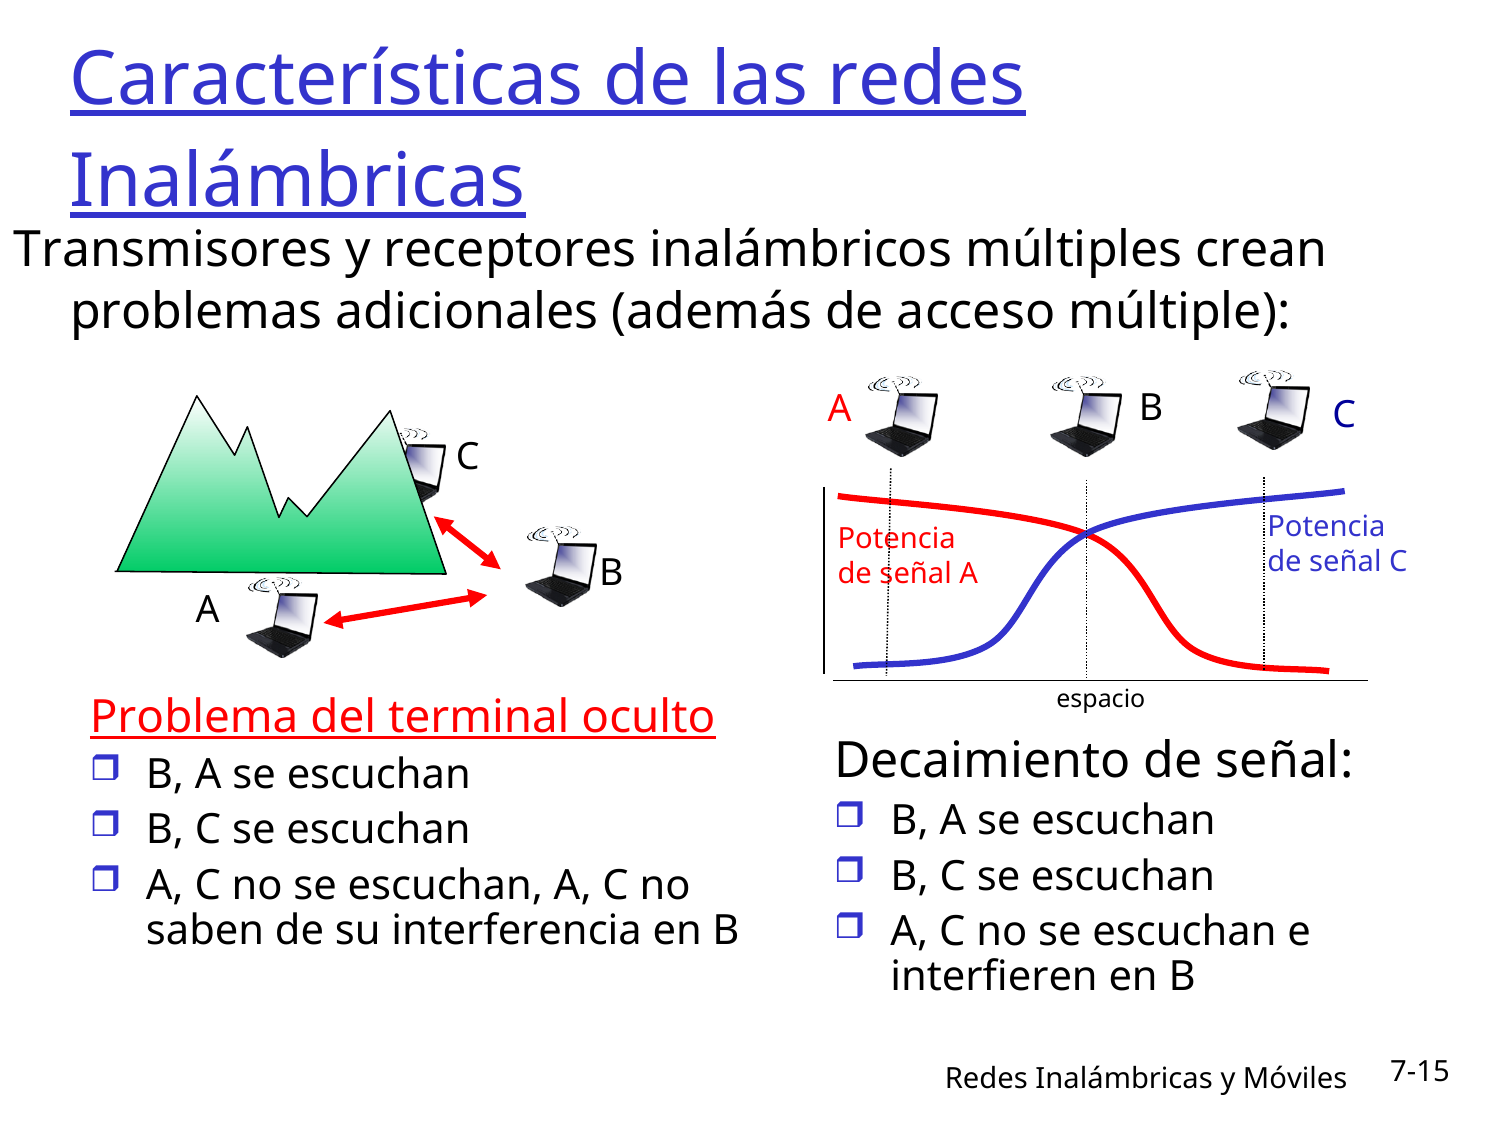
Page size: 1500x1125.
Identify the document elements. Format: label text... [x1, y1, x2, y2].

picture [1237, 368, 1310, 451]
text_box A [812, 375, 867, 437]
text_box Decaimiento de señal: B, A se escuchan B, C se escuchan A, C no se escuchan e interfieren en B [819, 727, 1500, 946]
picture [525, 524, 597, 607]
text_box Potencia de señal C [1252, 499, 1423, 586]
text_box B [596, 540, 639, 601]
picture [396, 426, 446, 509]
text_box espacio [1041, 674, 1161, 720]
text_box B [1124, 375, 1179, 436]
text_box Potencia de señal A [825, 511, 994, 598]
picture [865, 374, 938, 457]
text_box A [180, 577, 235, 638]
picture [246, 575, 318, 658]
list Transmisores y receptores inalámbricos múltiples crean problemas adicionales (además de acceso múltiple): [0, 209, 1463, 394]
picture [1050, 374, 1122, 457]
text_box C [1317, 382, 1372, 443]
text_box Problema del terminal oculto B, A se escuchan B, C se escuchan A, C no se escuchan, A, C no saben de su interferencia en B [74, 684, 788, 1053]
text_box [114, 395, 447, 575]
title Características de las redes Inalámbricas [55, 31, 1462, 209]
text_box C [441, 424, 495, 485]
